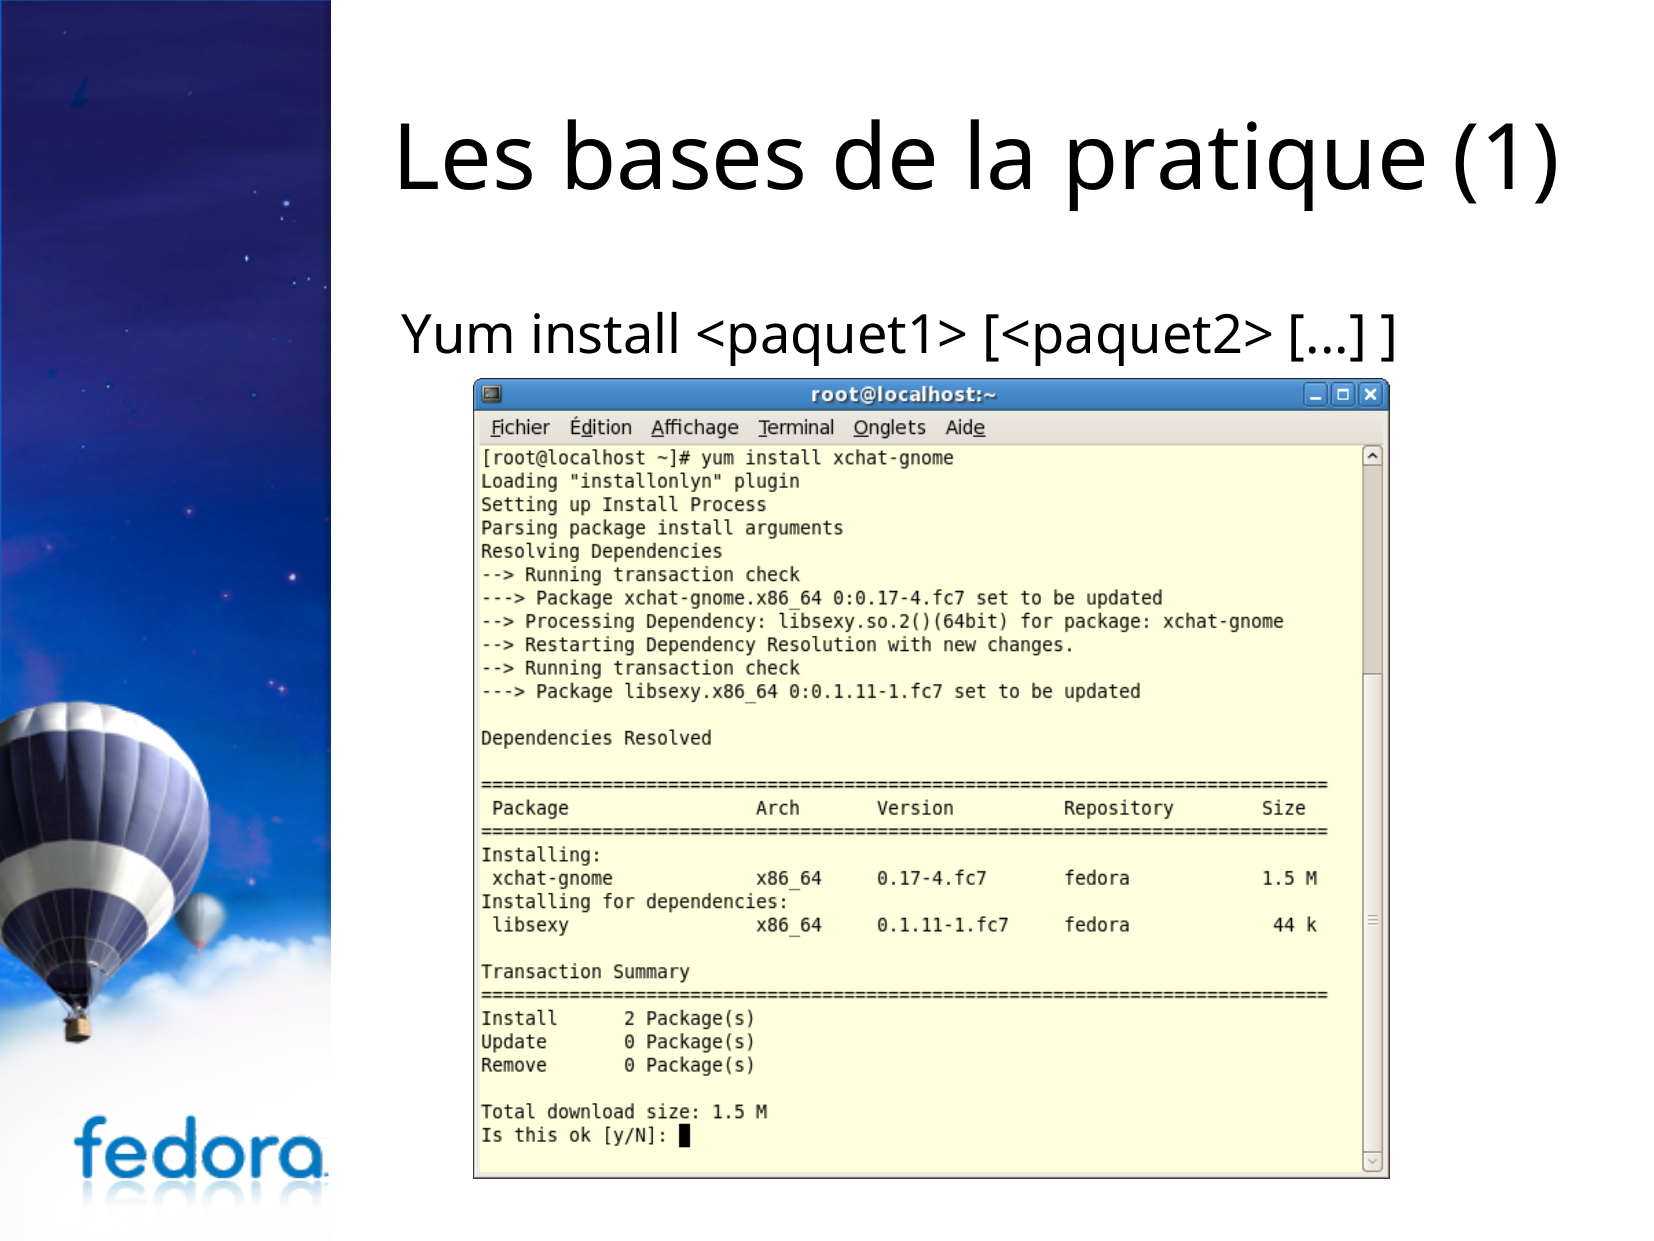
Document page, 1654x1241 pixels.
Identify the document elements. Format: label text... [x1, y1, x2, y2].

picture [0, 0, 331, 1241]
title Les bases de la pratique (1) [383, 59, 1571, 250]
list Yum install <paquet1> [<paquet2> [...] ] [383, 295, 1654, 384]
picture [473, 378, 1390, 1180]
